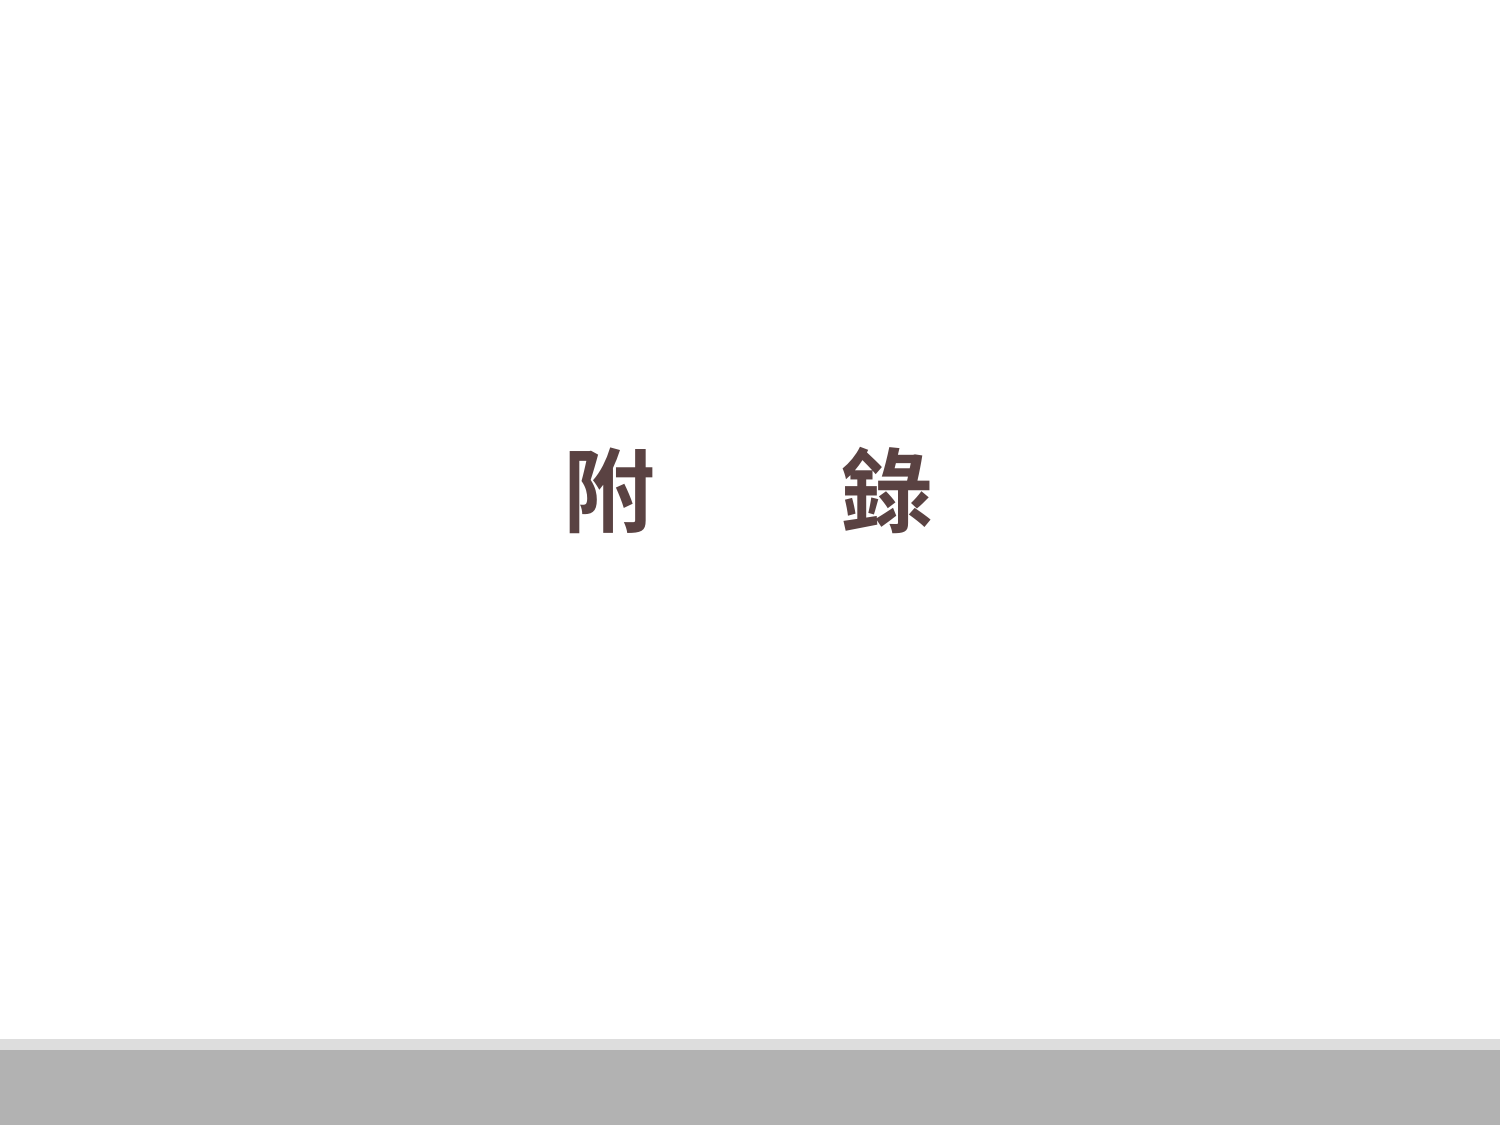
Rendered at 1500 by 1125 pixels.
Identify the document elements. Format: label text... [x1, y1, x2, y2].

text_box 附 錄 [376, 426, 1121, 553]
